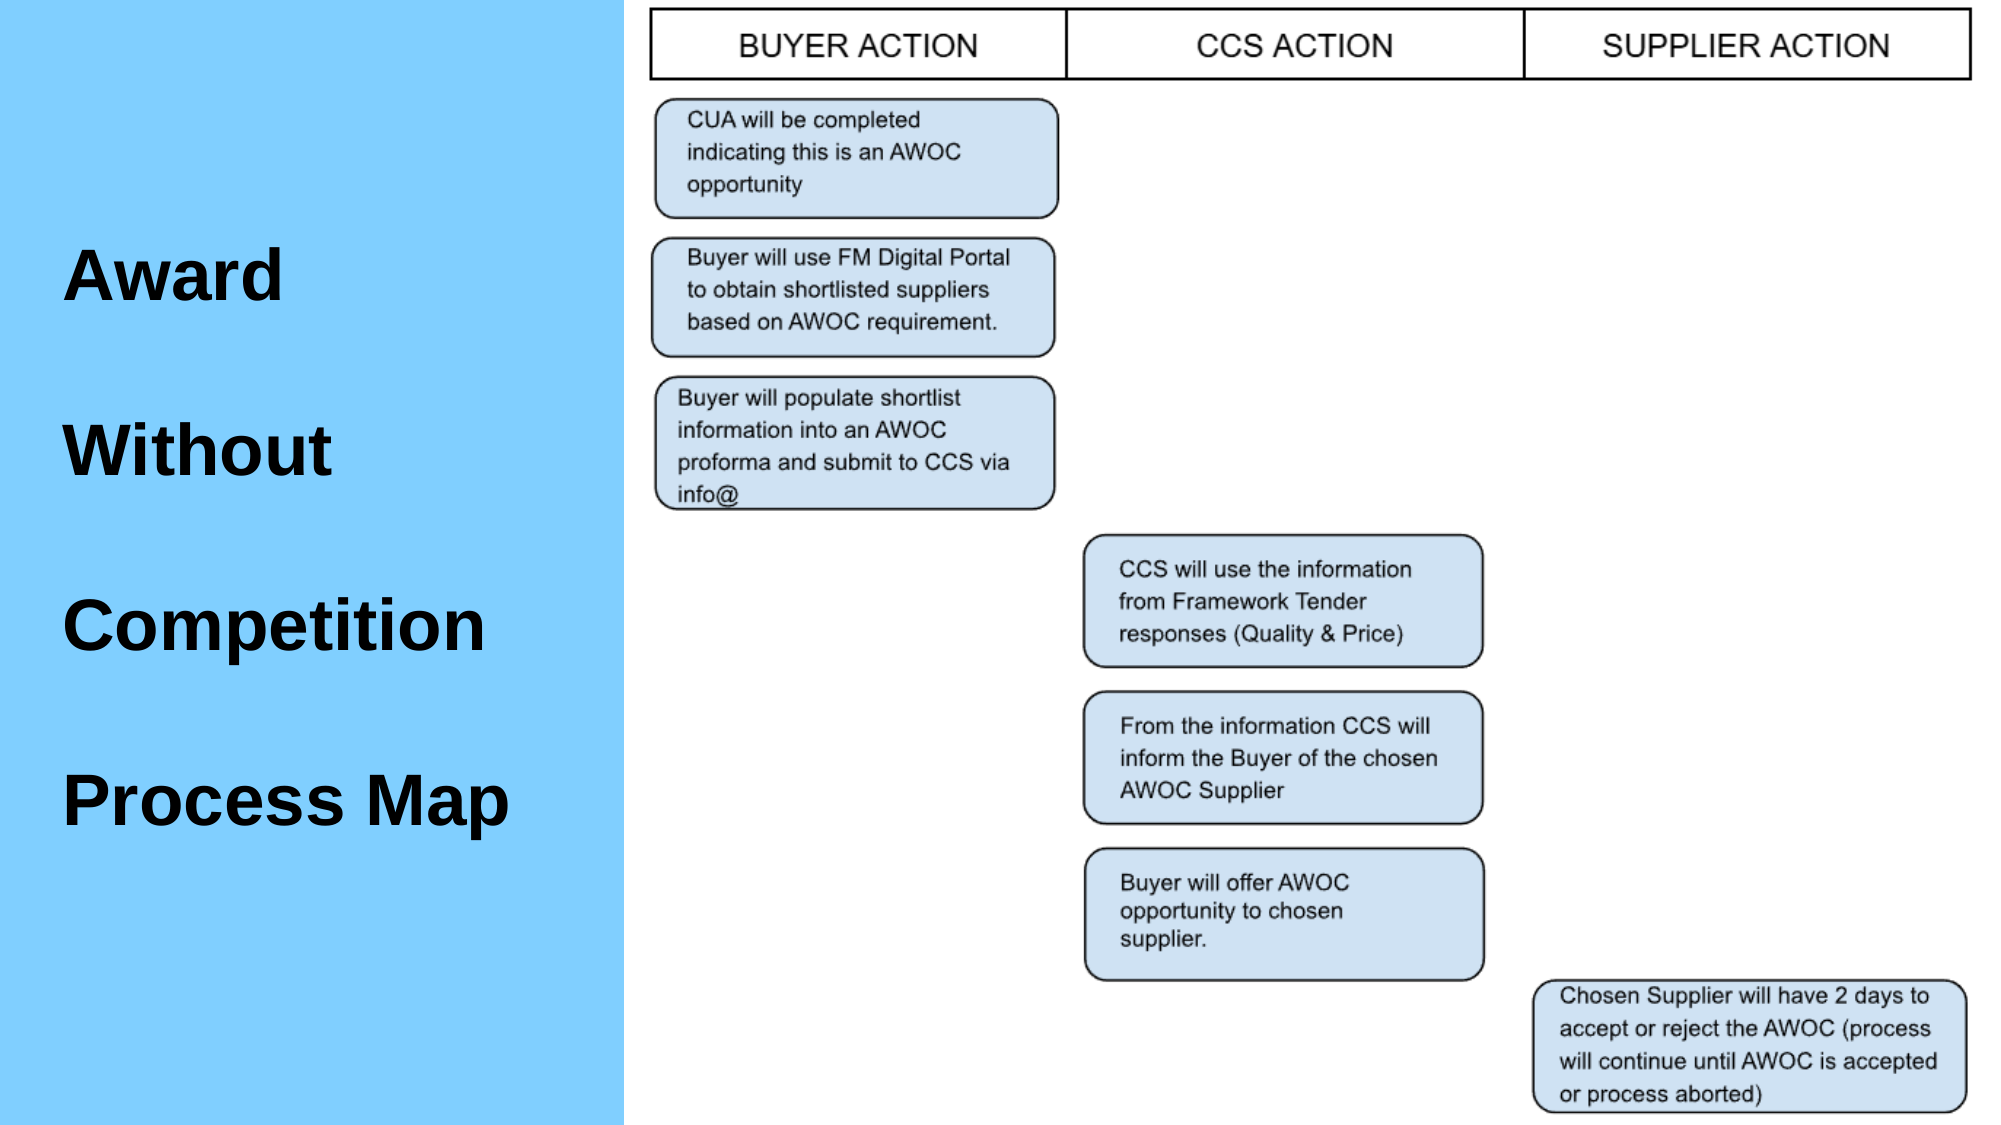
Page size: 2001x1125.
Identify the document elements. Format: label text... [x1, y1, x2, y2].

title Award Without Competition Process Map [62, 139, 564, 1054]
picture [641, 0, 1978, 1125]
